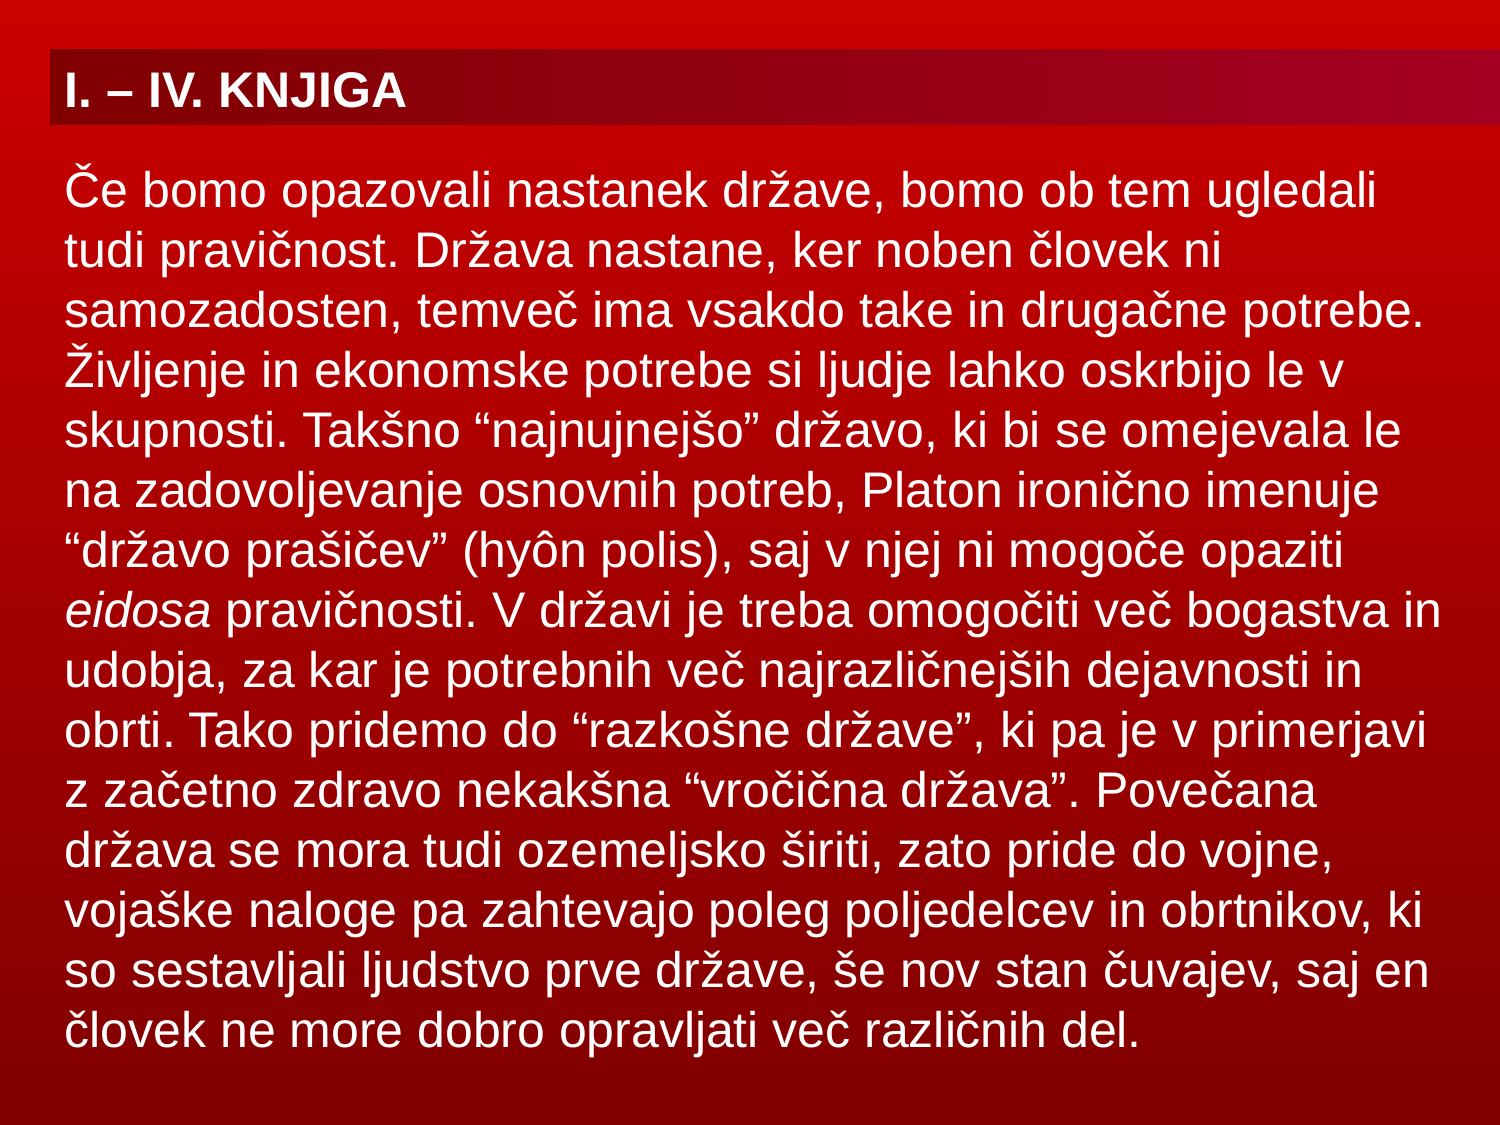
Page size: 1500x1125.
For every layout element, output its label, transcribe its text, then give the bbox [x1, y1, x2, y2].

text_box Če bomo opazovali nastanek države, bomo ob tem ugledali tudi pravičnost. Država nastane, ker noben človek ni samozadosten, temveč ima vsakdo take in drugačne potrebe. Življenje in ekonomske potrebe si ljudje lahko oskrbijo le v skupnosti. Takšno “najnujnejšo” državo, ki bi se omejevala le na zadovoljevanje osnovnih potreb, Platon ironično imenuje “državo prašičev” (hyôn polis), saj v njej ni mogoče opaziti eidosa pravičnosti. V državi je treba omogočiti več bogastva in udobja, za kar je potrebnih več najrazličnejših dejavnosti in obrti. Tako pridemo do “razkošne države”, ki pa je v primerjavi z začetno zdravo nekakšna “vročična država”. Povečana država se mora tudi ozemeljsko širiti, zato pride do vojne, vojaške naloge pa zahtevajo poleg poljedelcev in obrtnikov, ki so sestavljali ljudstvo prve države, še nov stan čuvajev, saj en človek ne more dobro opravljati več različnih del. [49, 149, 1463, 1065]
text_box I. – IV. KNJIGA [50, 49, 1500, 125]
